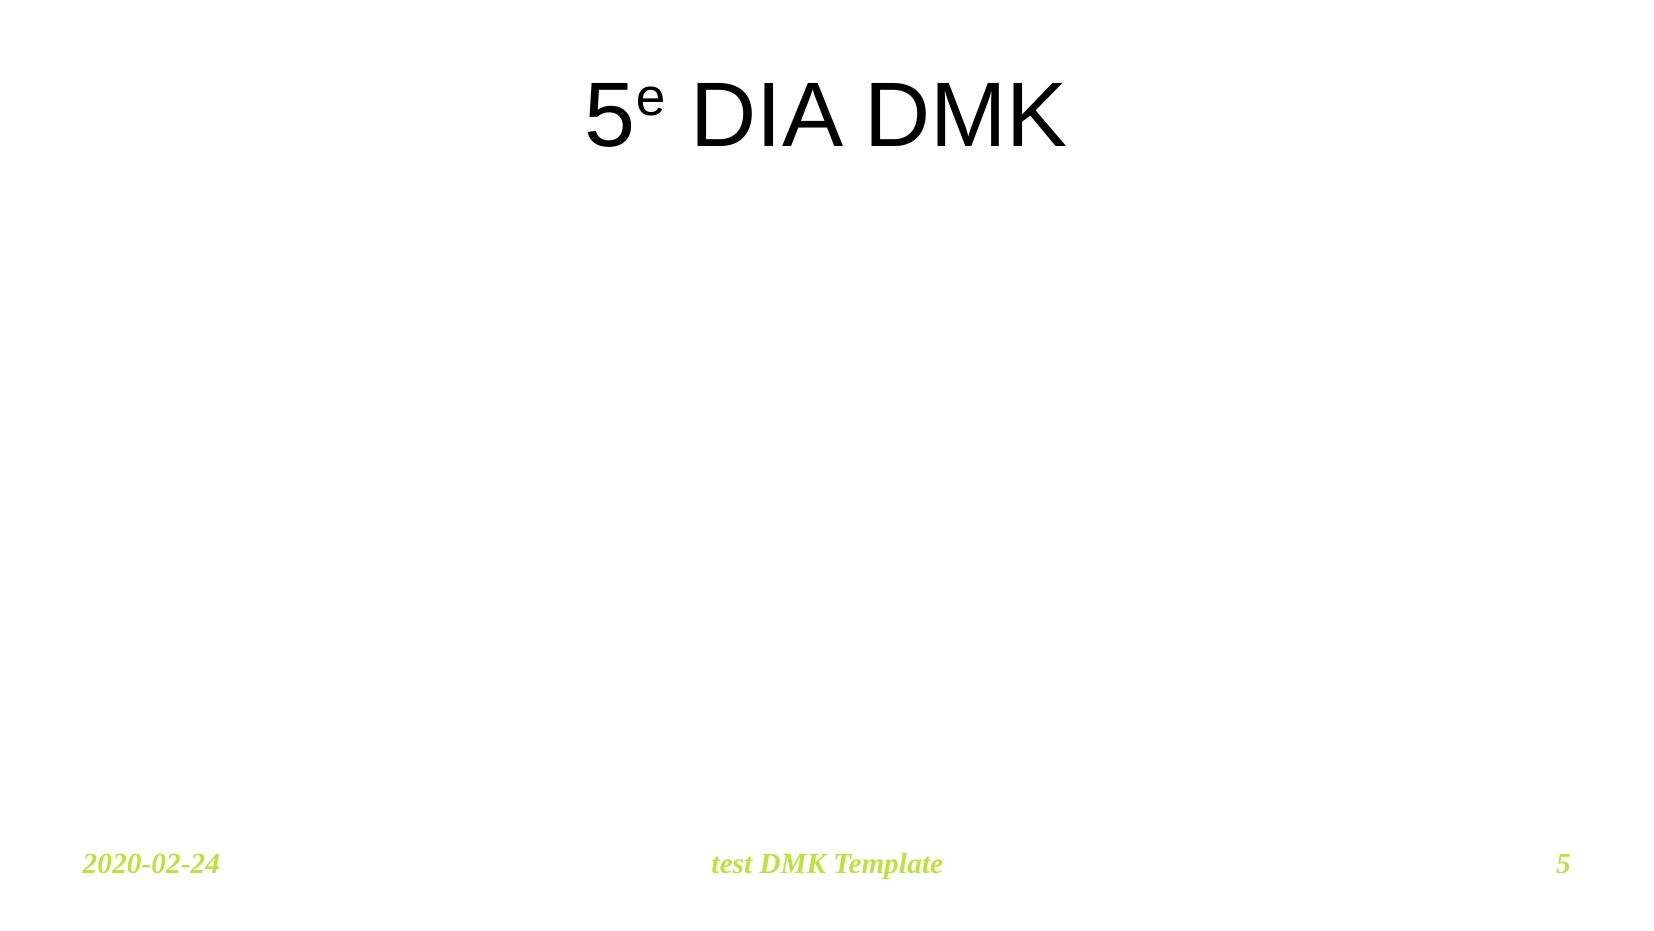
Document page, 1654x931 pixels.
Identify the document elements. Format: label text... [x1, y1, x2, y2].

title 5e DIA DMK [82, 37, 1571, 193]
